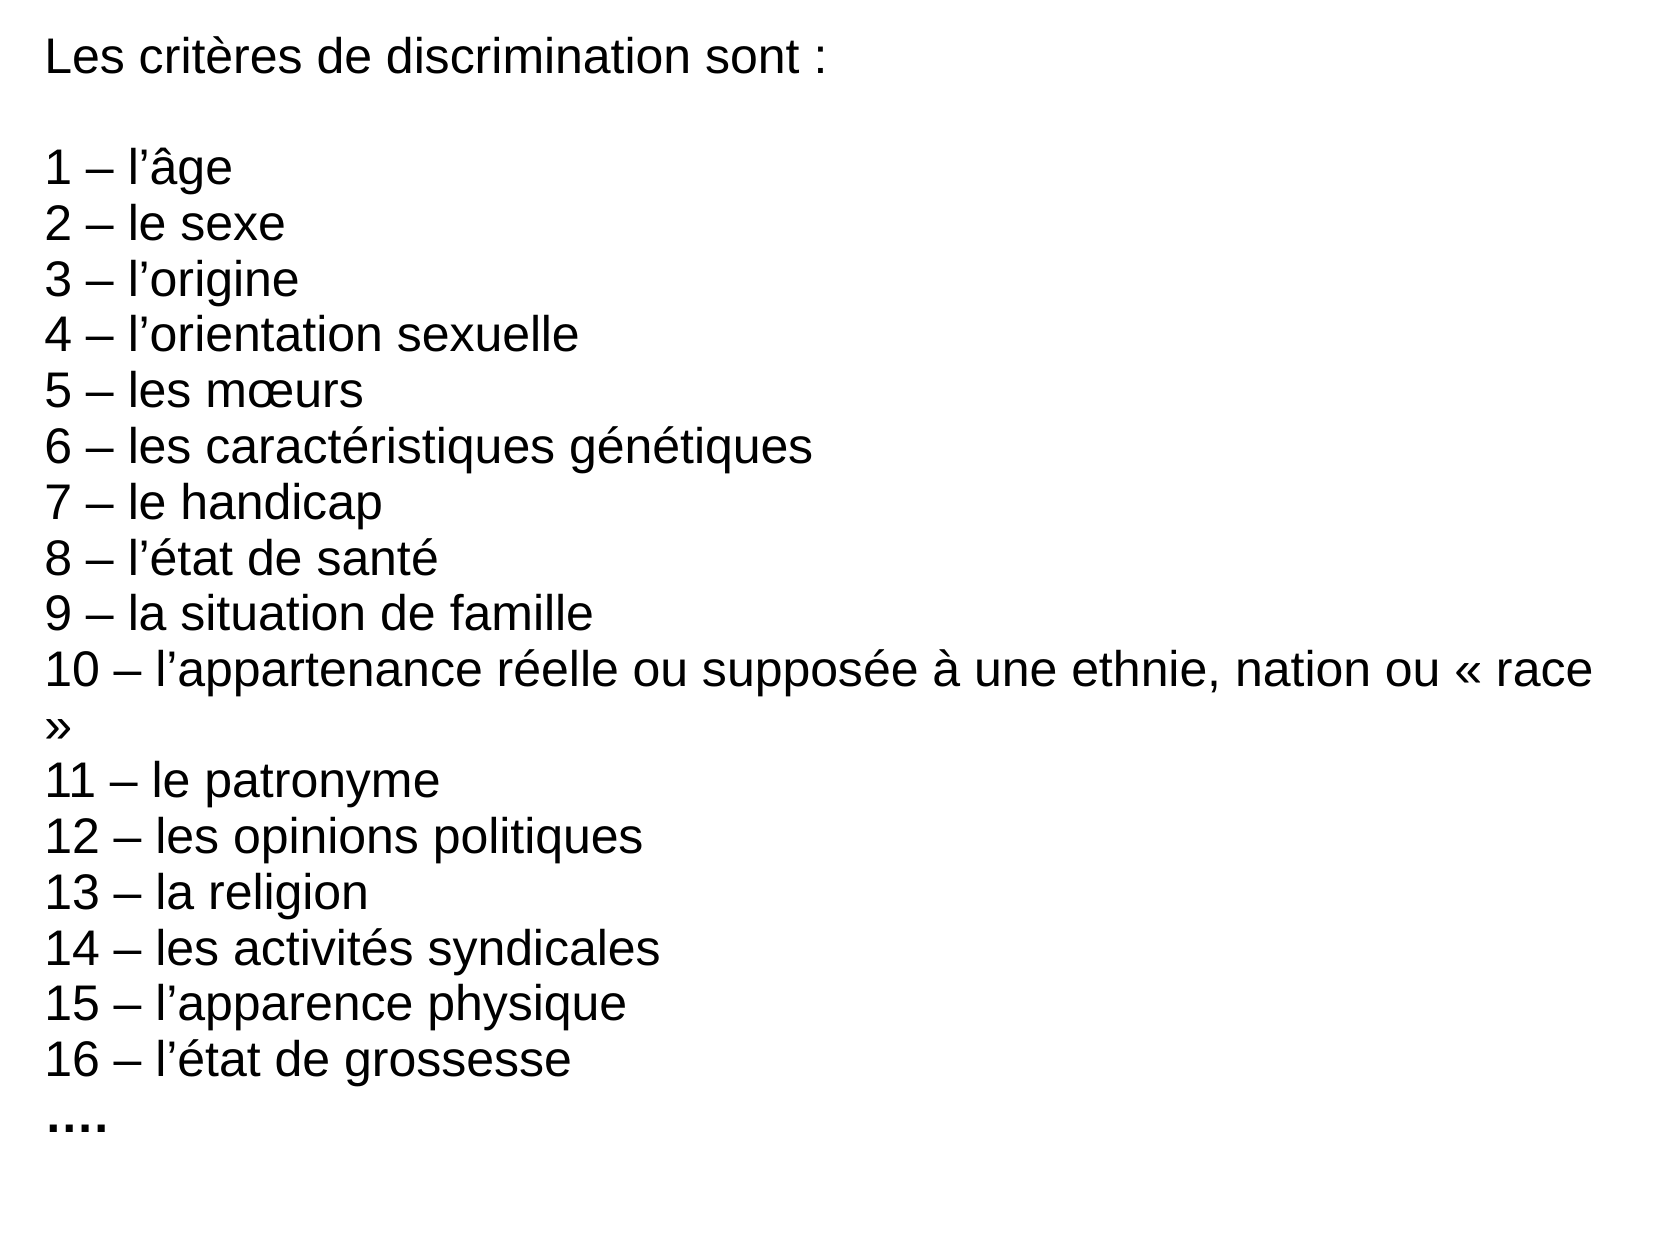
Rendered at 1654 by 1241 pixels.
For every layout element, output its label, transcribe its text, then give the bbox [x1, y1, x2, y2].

text_box Les critères de discrimination sont : 1 – l’âge 2 – le sexe 3 – l’origine 4 – l’orientation sexuelle 5 – les mœurs 6 – les caractéristiques génétiques 7 – le handicap 8 – l’état de santé 9 – la situation de famille 10 – l’appartenance réelle ou supposée à une ethnie, nation ou « race » 11 – le patronyme 12 – les opinions politiques 13 – la religion 14 – les activités syndicales 15 – l’apparence physique 16 – l’état de grossesse …. [29, 20, 1625, 1152]
